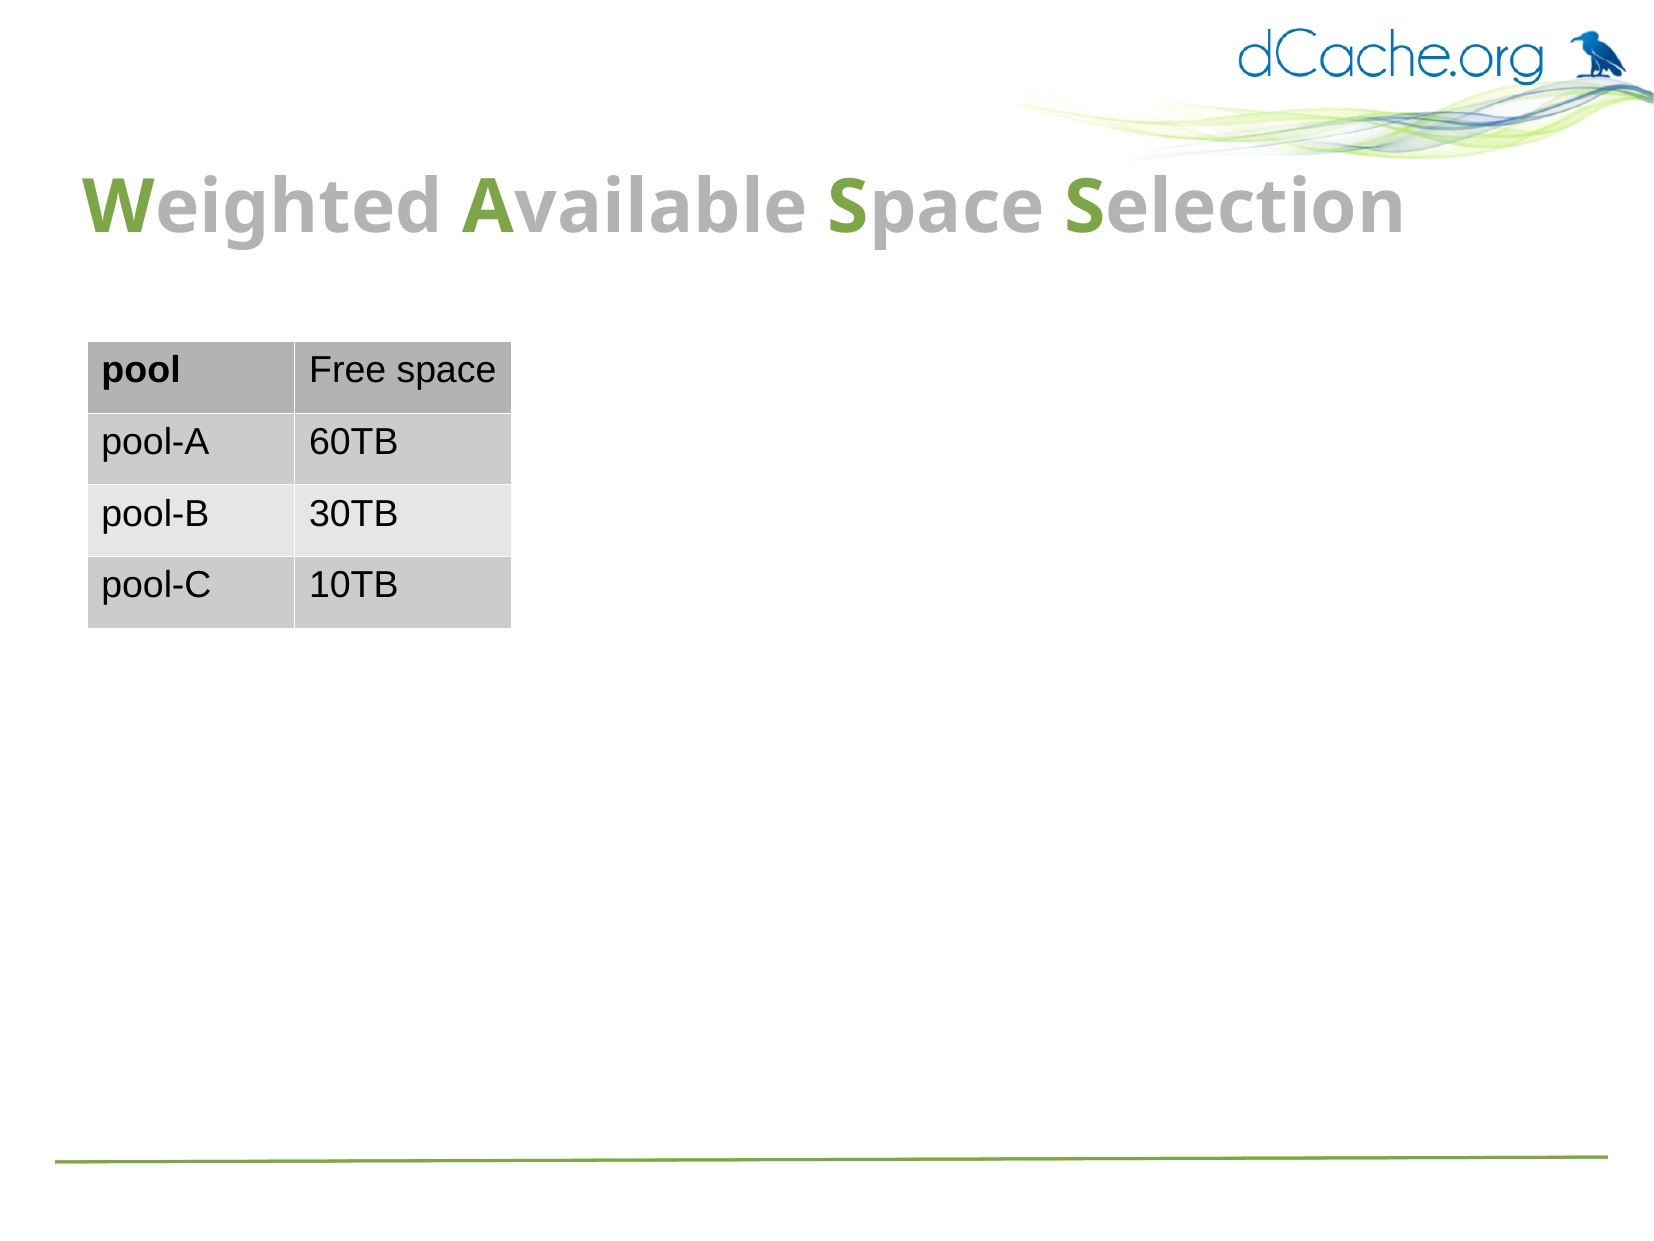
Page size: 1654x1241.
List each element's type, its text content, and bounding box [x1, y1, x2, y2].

table_header Free space [295, 342, 511, 413]
table_cell pool-A [88, 414, 294, 484]
table_cell 30TB [295, 485, 511, 556]
table_cell pool-B [88, 485, 294, 556]
table_cell 10TB [295, 557, 511, 628]
table_cell 60TB [295, 414, 511, 484]
picture [956, 16, 1654, 169]
table_header pool [88, 342, 294, 413]
table_cell pool-C [88, 557, 294, 628]
title Weighted Available Space Selection [82, 155, 1605, 252]
